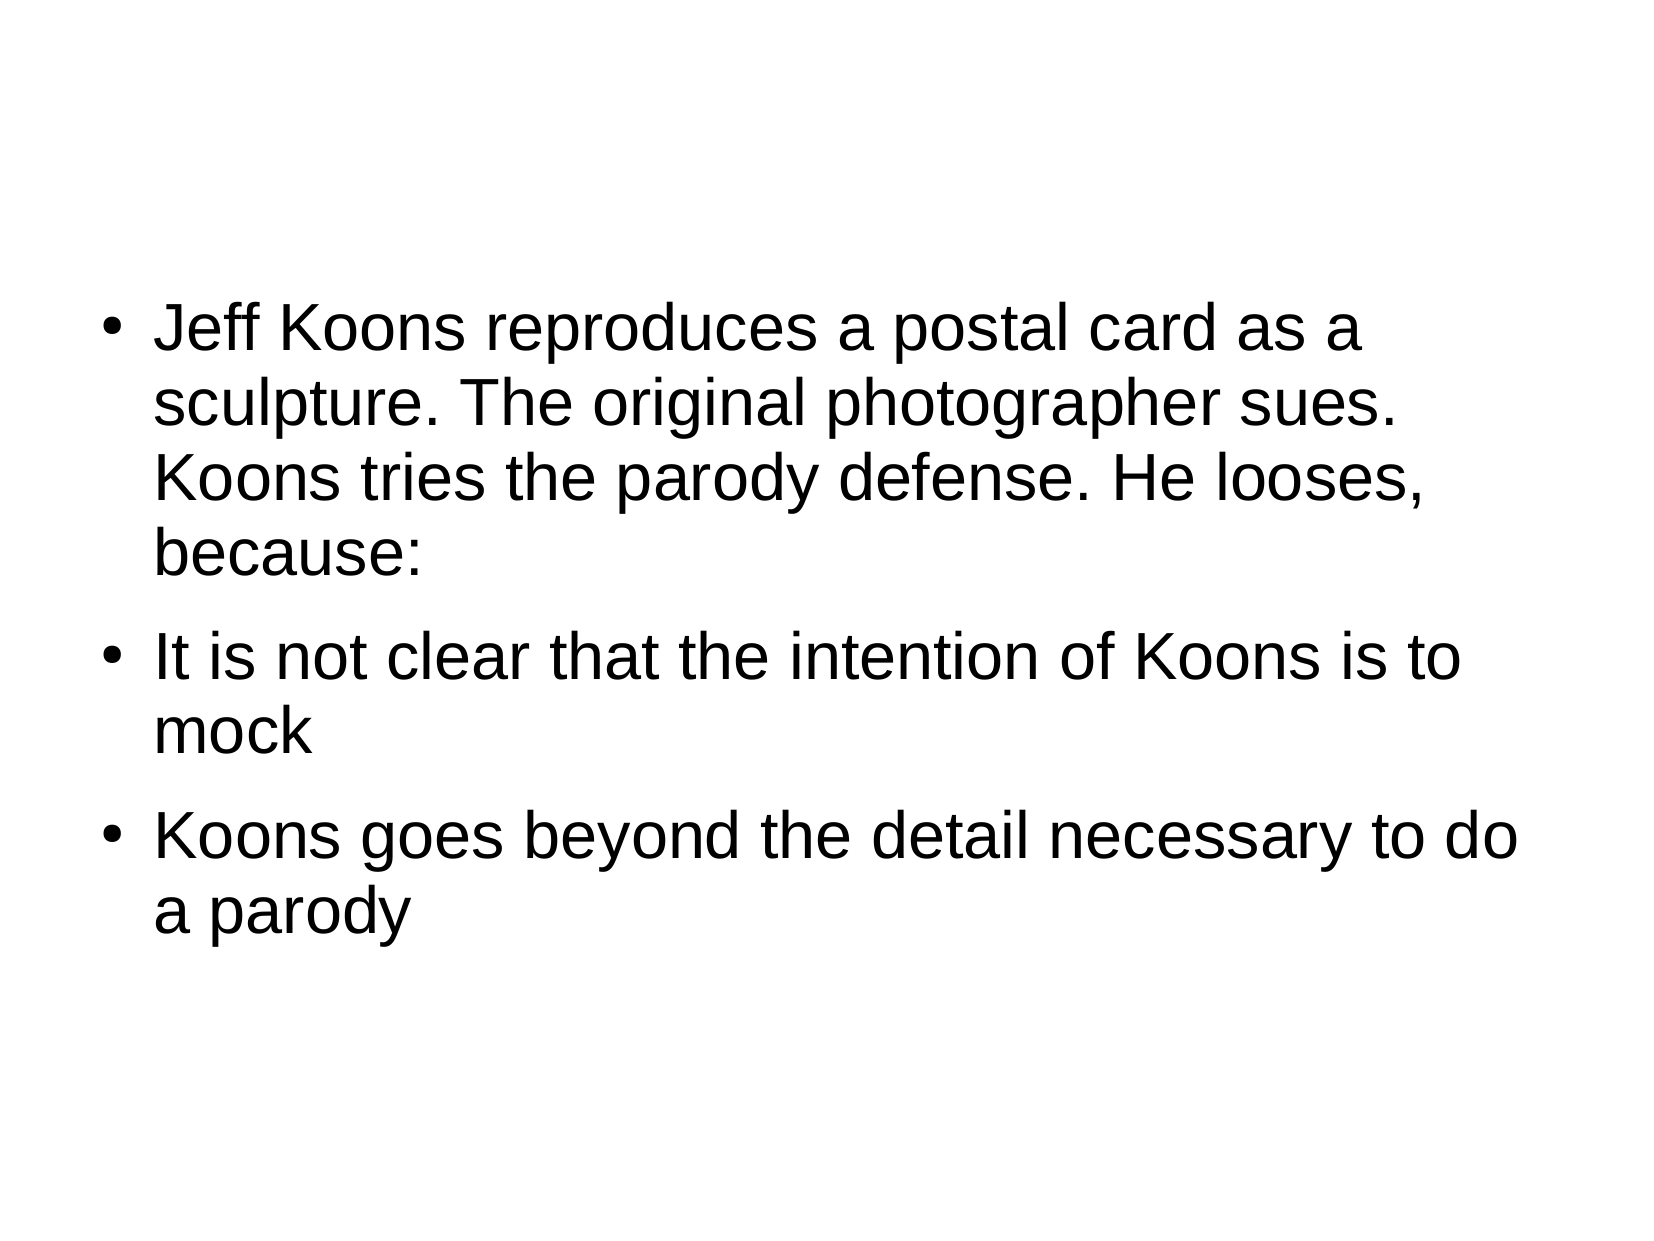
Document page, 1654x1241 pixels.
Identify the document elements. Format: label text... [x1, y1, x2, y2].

list Jeff Koons reproduces a postal card as a sculpture. The original photographer sues. Koons tries the parody defense. He looses, because: It is not clear that the intention of Koons is to mock Koons goes beyond the detail necessary to do a parody [82, 290, 1538, 1010]
